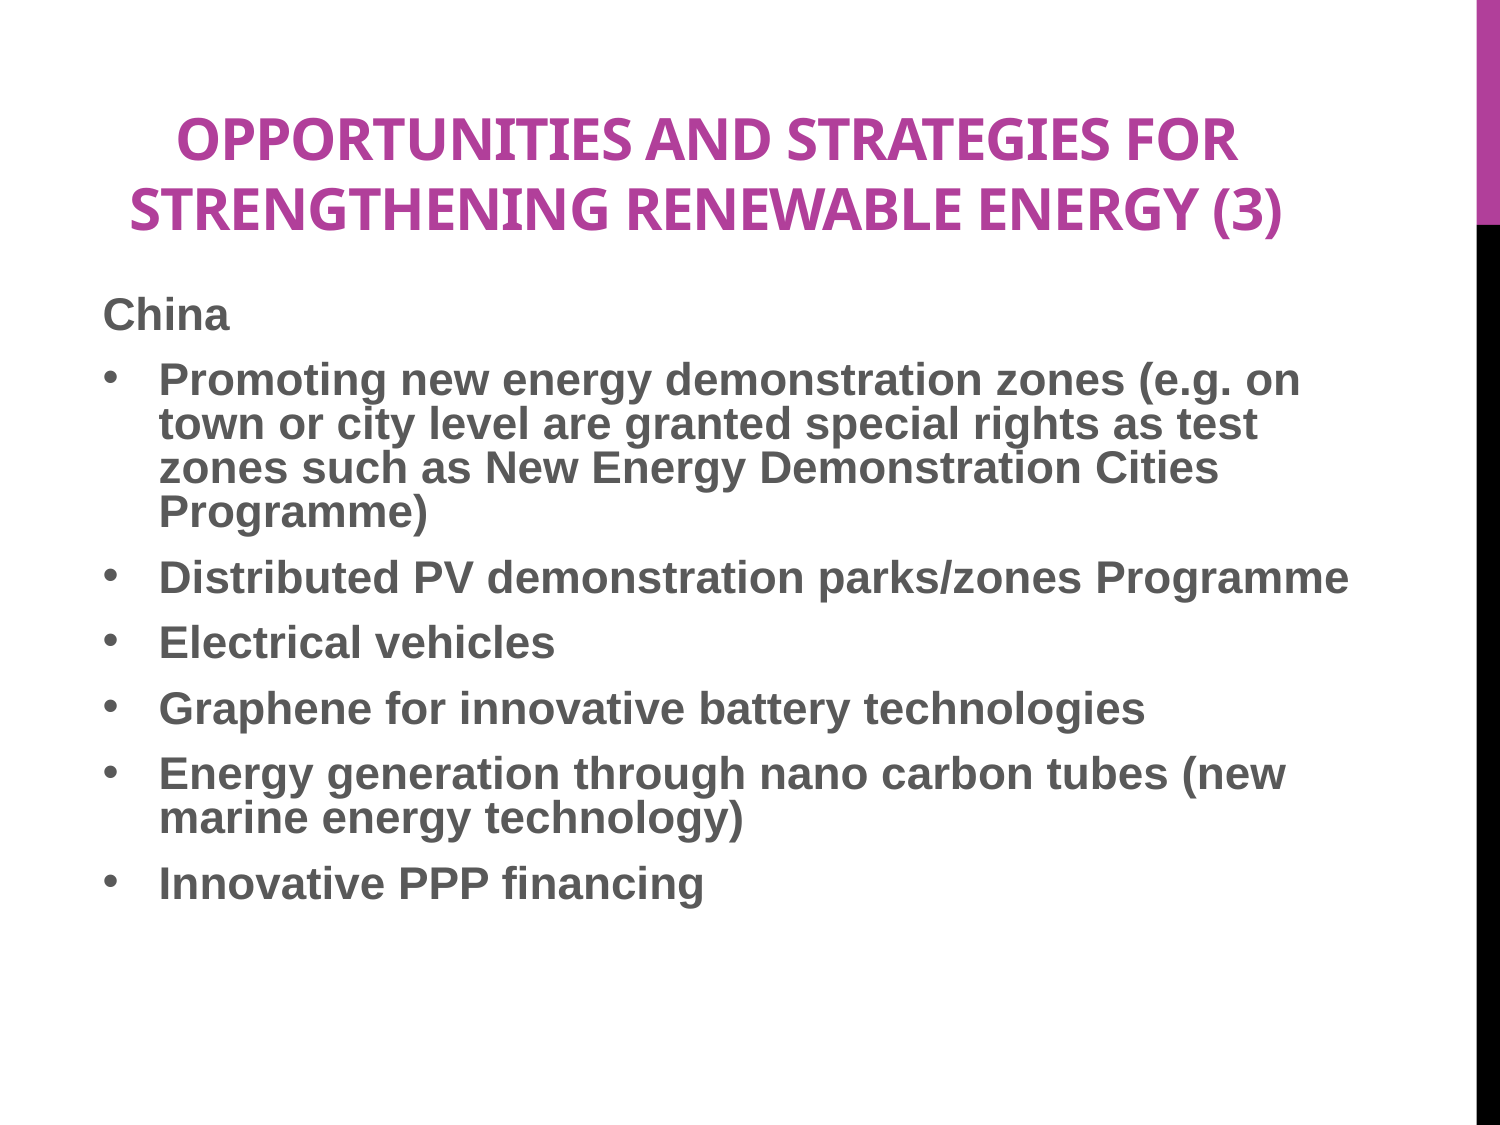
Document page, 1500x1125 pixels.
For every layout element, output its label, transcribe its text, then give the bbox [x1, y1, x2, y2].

title Opportunities and strategies for strengthening renewable energy (3) [75, 24, 1338, 250]
list China Promoting new energy demonstration zones (e.g. on town or city level are granted special rights as test zones such as New Energy Demonstration Cities Programme) Distributed PV demonstration parks/zones Programme Electrical vehicles Graphene for innovative battery technologies Energy generation through nano carbon tubes (new marine energy technology) Innovative PPP financing [87, 287, 1410, 985]
